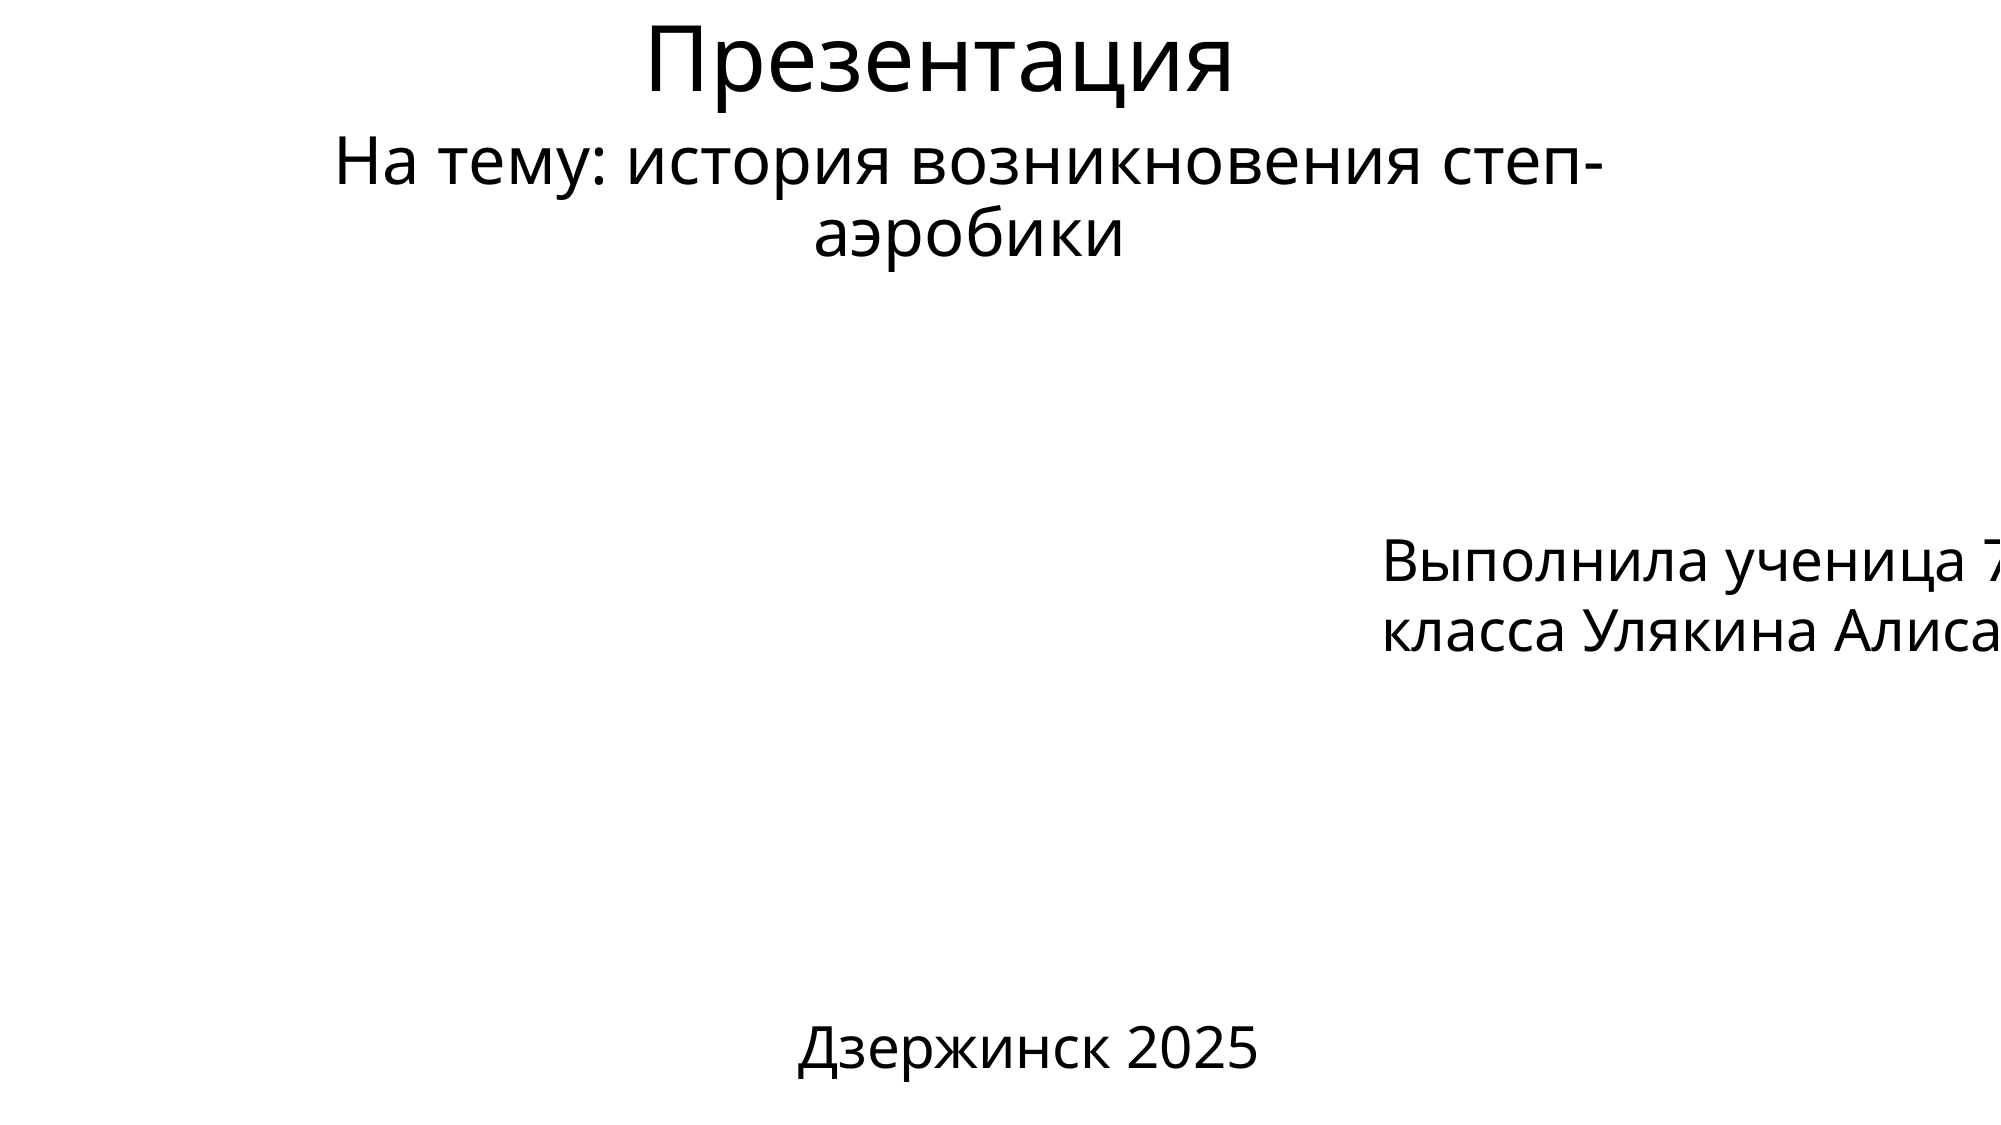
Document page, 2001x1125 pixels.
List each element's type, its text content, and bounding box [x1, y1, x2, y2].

title Презентация [202, 0, 1703, 119]
text_box Дзержинск 2025 [783, 1002, 1292, 1089]
text_box Выполнила ученица 7а класса Улякина Алиса [1366, 515, 2000, 673]
subtitle На тему: история возникновения степ-аэробики [219, 119, 1720, 391]
